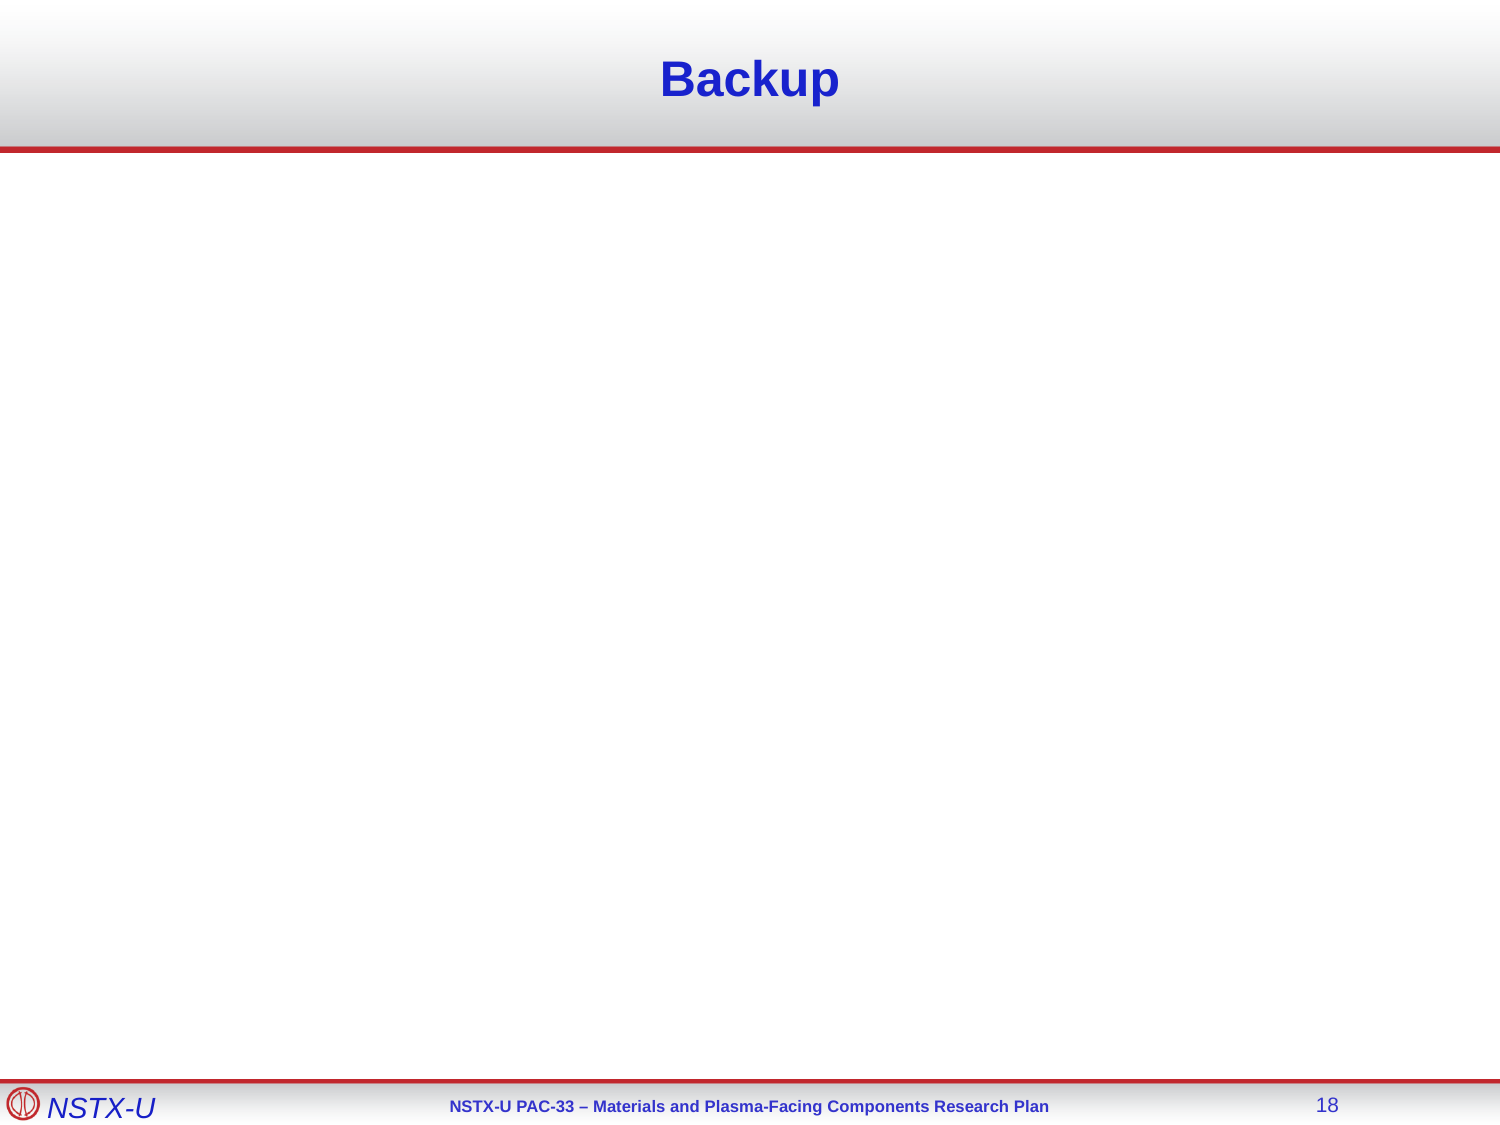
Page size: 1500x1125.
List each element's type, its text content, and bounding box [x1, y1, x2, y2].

text_box 18 [1315, 1090, 1486, 1118]
title Backup [0, 0, 1500, 150]
